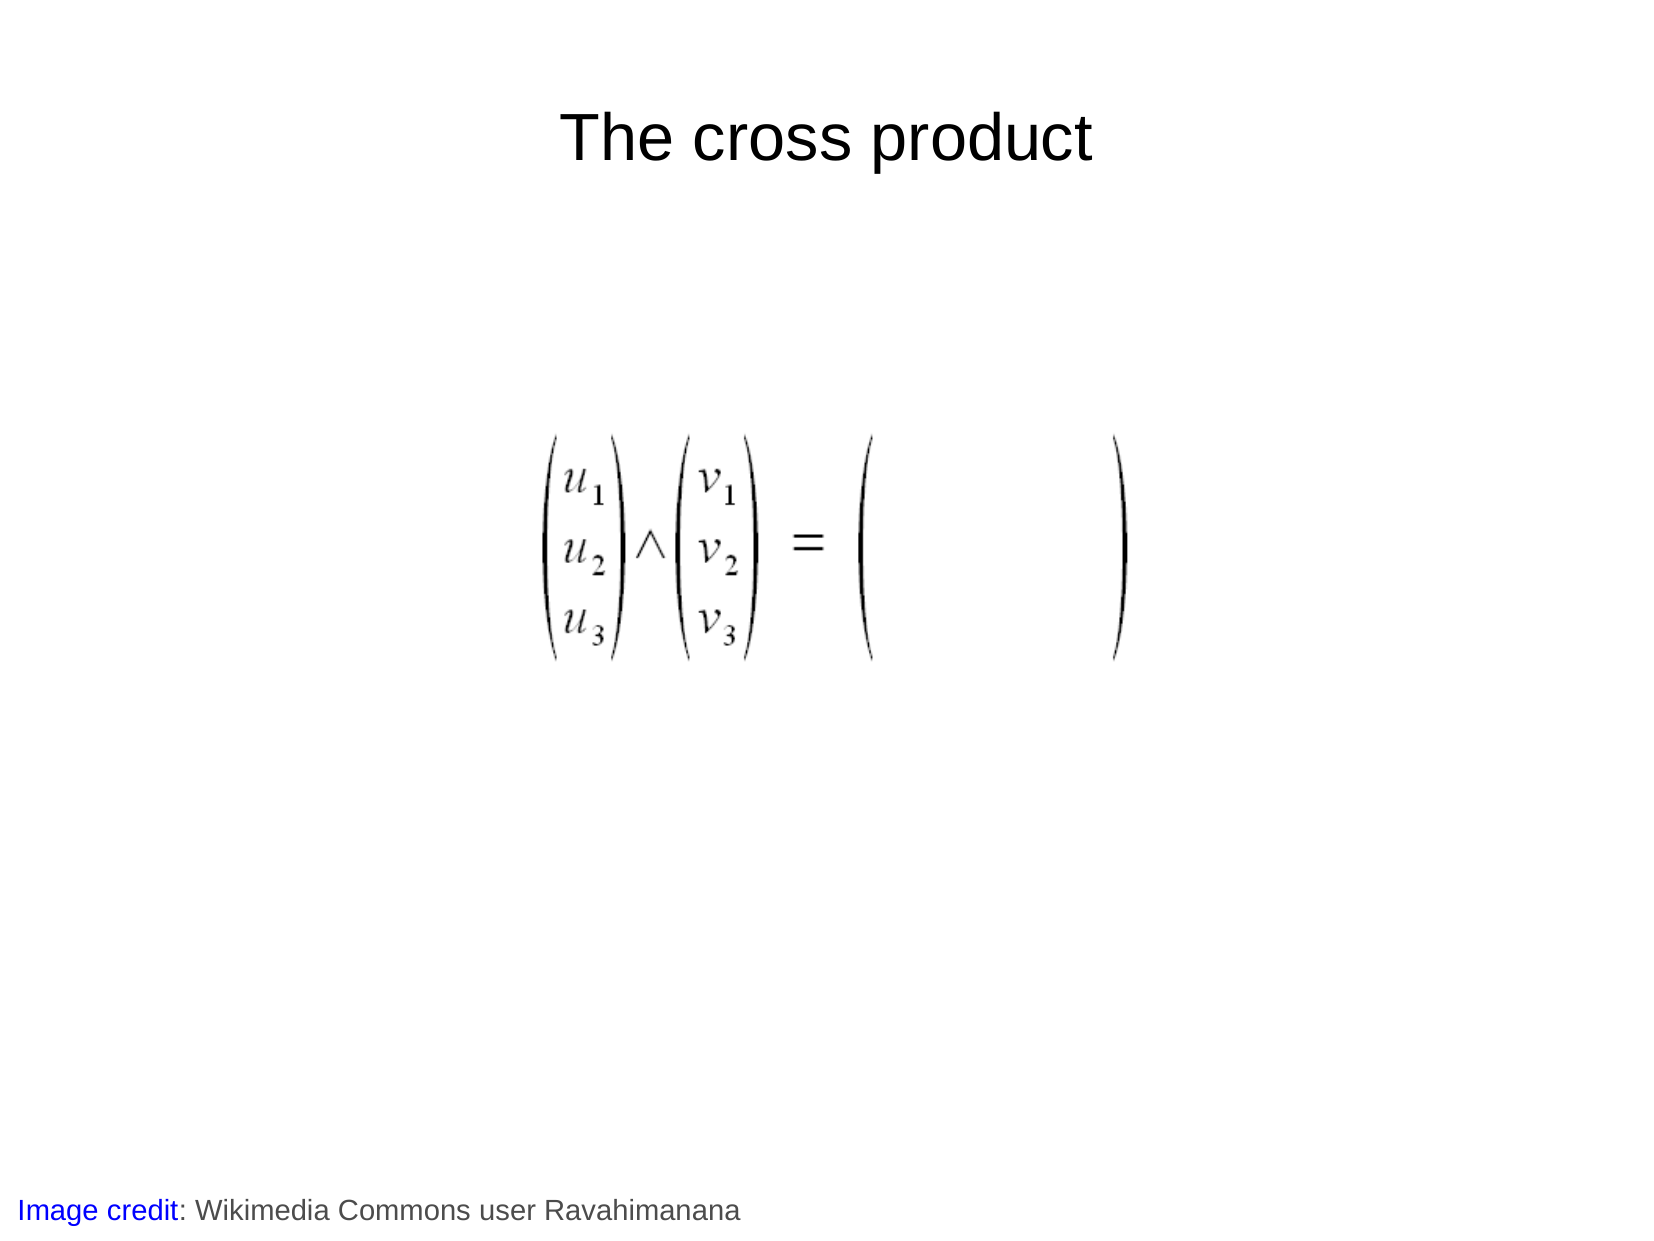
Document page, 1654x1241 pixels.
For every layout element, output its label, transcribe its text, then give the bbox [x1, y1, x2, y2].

picture [488, 377, 1237, 864]
text_box Image credit: Wikimedia Commons user Ravahimanana [2, 1186, 1163, 1234]
subtitle The cross product [82, 49, 1571, 226]
